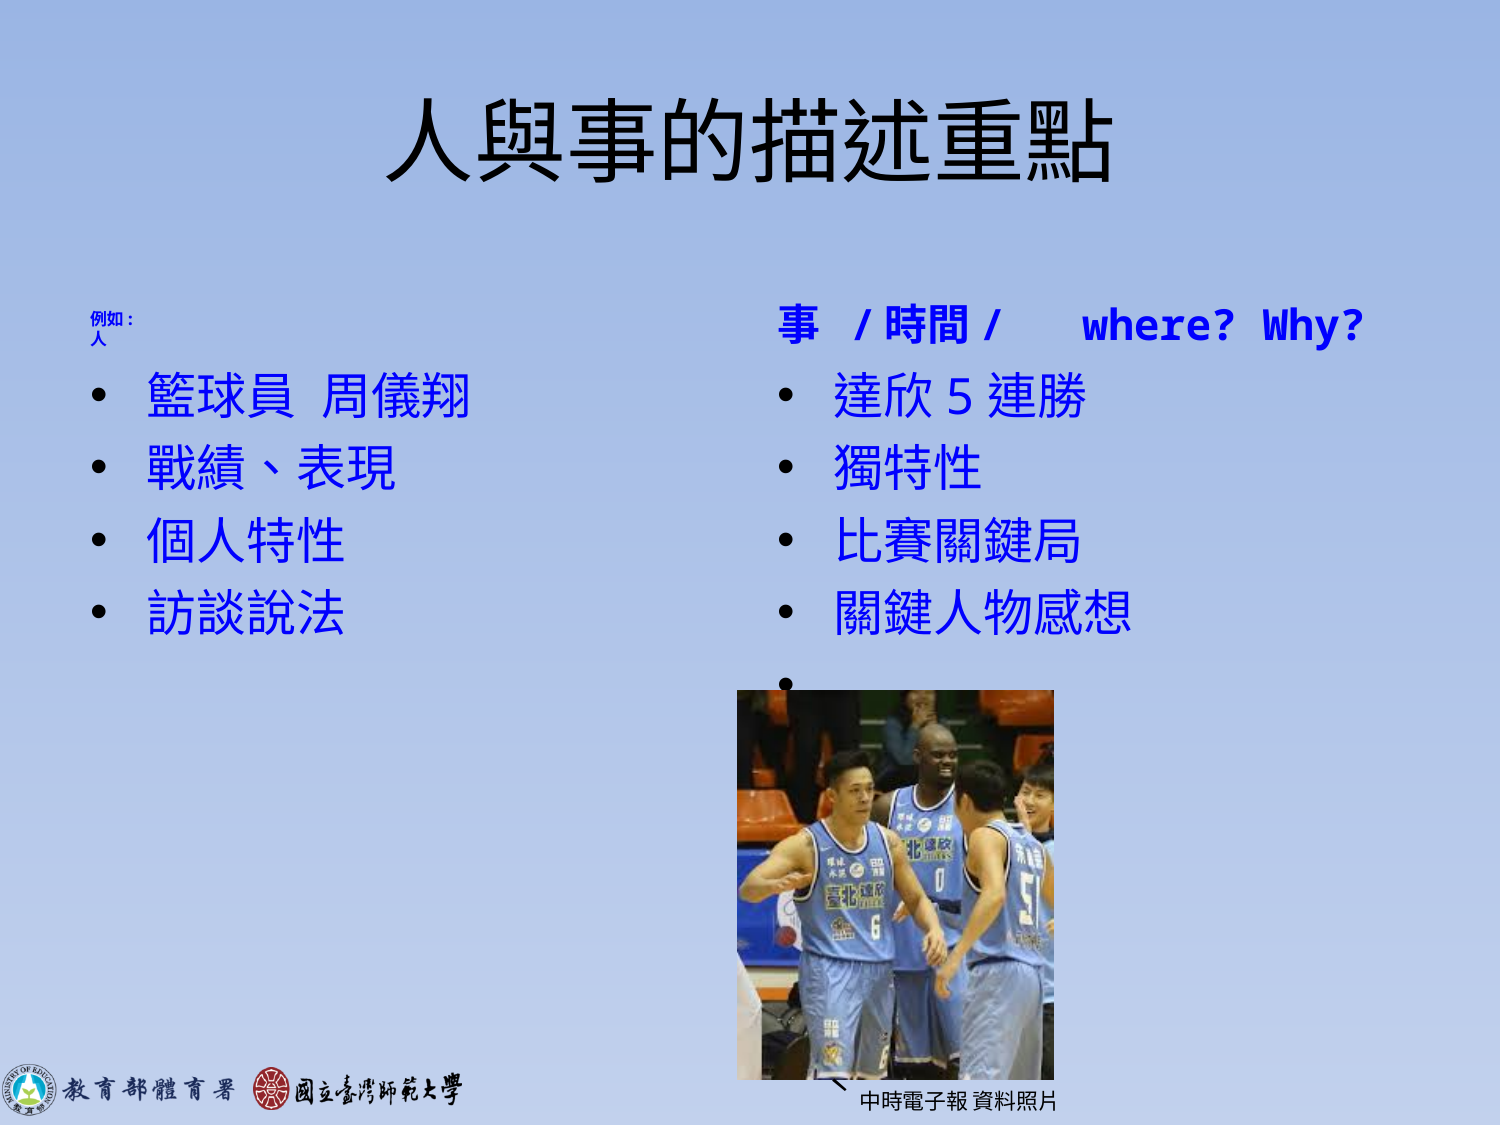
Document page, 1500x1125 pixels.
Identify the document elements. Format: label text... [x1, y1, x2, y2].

list 達欣5連勝 獨特性 比賽關鍵局 關鍵人物感想 [761, 356, 1426, 1005]
title 人與事的描述重點 [75, 45, 1426, 233]
list 事 /時間/ where? Why? [761, 251, 1426, 356]
list 籃球員 周儀翔 戰績、表現 個人特性 訪談說法 [75, 356, 738, 1005]
list 例如: 人 [75, 251, 738, 356]
picture [737, 690, 1054, 1080]
text_box ˋ中時電子報 資料照片 [813, 1064, 1068, 1125]
